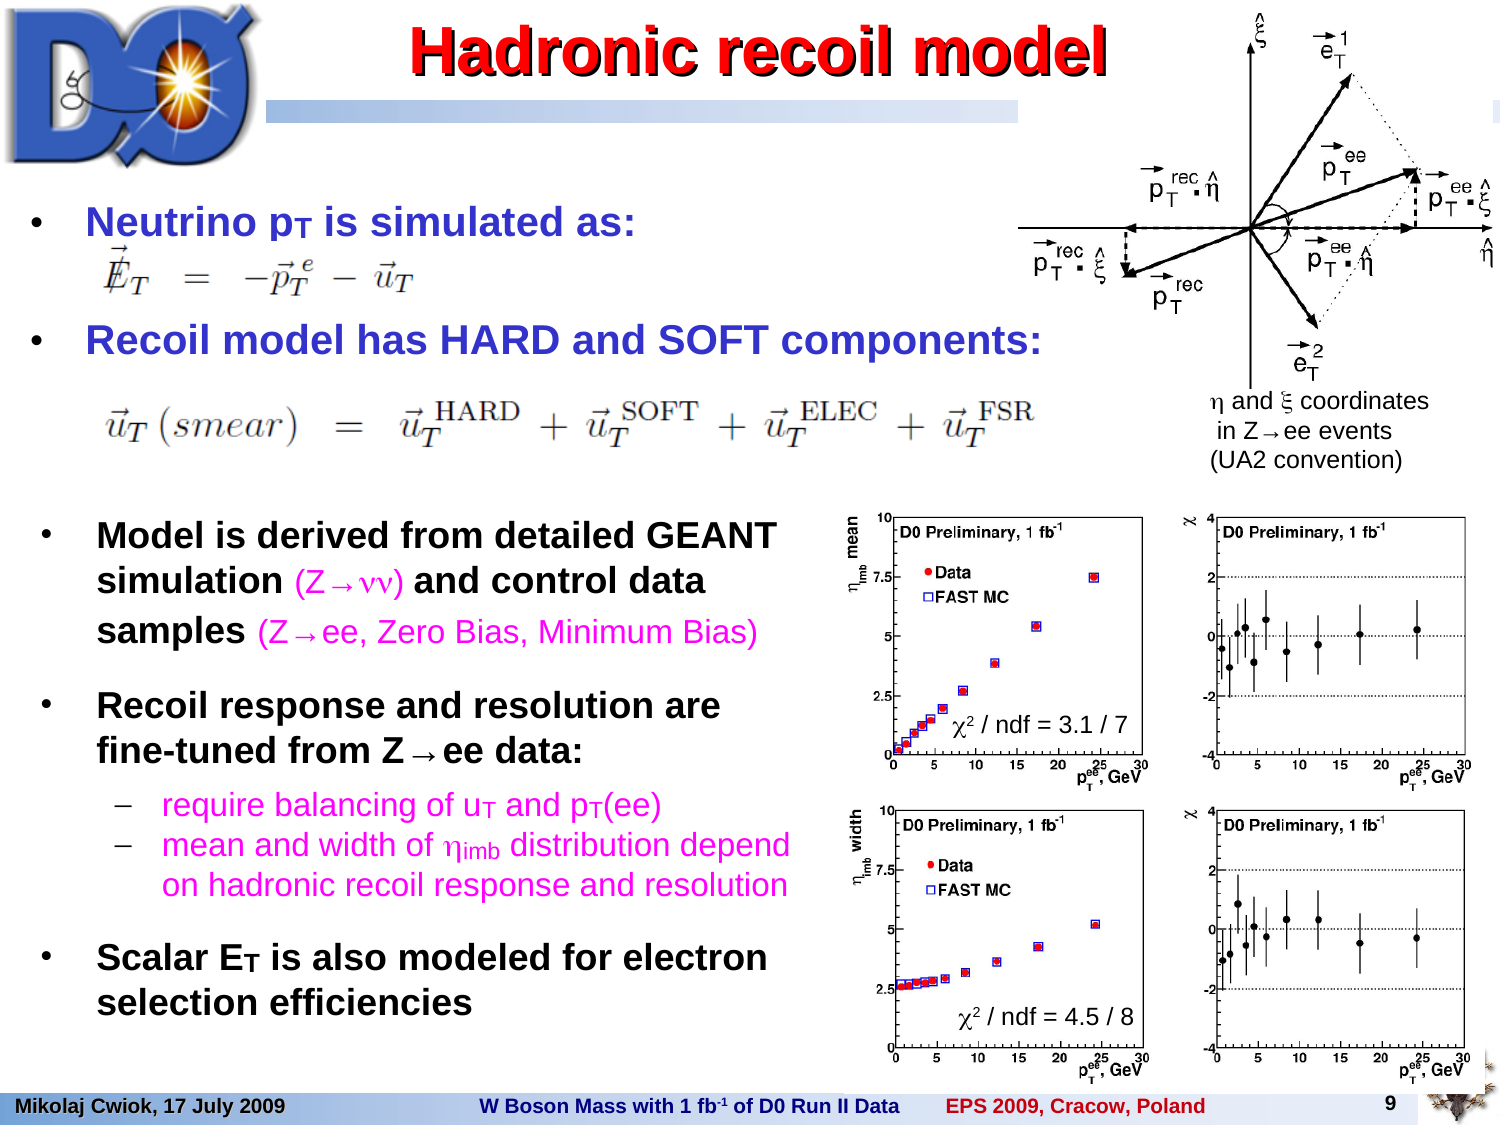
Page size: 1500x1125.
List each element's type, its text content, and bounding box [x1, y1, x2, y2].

text_box c2 / ndf = 4.5 / 8 [943, 993, 1150, 1038]
picture [0, 500, 1500, 1125]
subtitle Neutrino pT is simulated as: Recoil model has HARD and SOFT components: [29, 182, 1096, 381]
text_box Model is derived from detailed GEANT simulation (Z→nn) and control data samples (Z→ee, Zero Bias, Minimum Bias) Recoil response and resolution are fine-tuned from Z→ee data: require balancing of uT and pT(ee) mean and width of himb distribution depend on hadronic recoil response and resolution Scalar ET is also modeled for electron selection efficiencies [25, 504, 813, 1056]
title Hadronic recoil model [266, 0, 1251, 100]
picture [0, 0, 1500, 389]
picture [95, 241, 426, 305]
text_box c2 / ndf = 3.1 / 7 [937, 701, 1145, 747]
text_box h and x coordinates in Z→ee events (UA2 convention) [1195, 376, 1445, 482]
picture [95, 395, 1050, 456]
